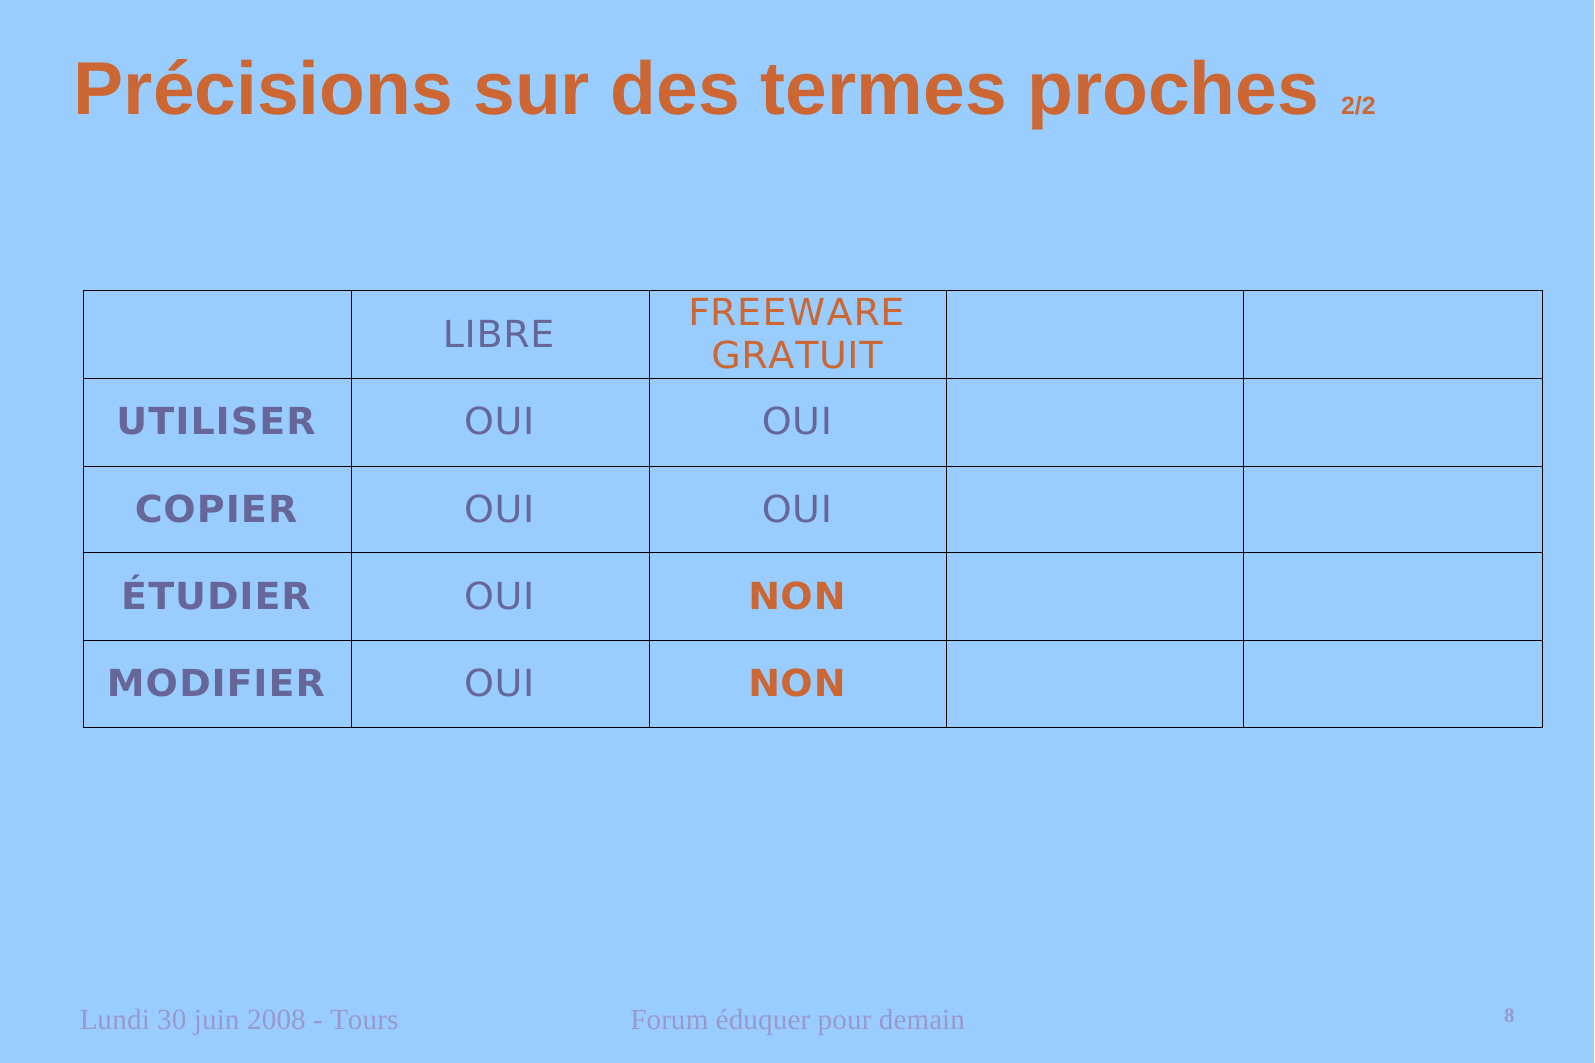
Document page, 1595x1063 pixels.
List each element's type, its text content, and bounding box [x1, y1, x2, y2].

chart [82, 290, 1545, 1063]
title Précisions sur des termes proches 2/2 [74, 7, 1510, 171]
